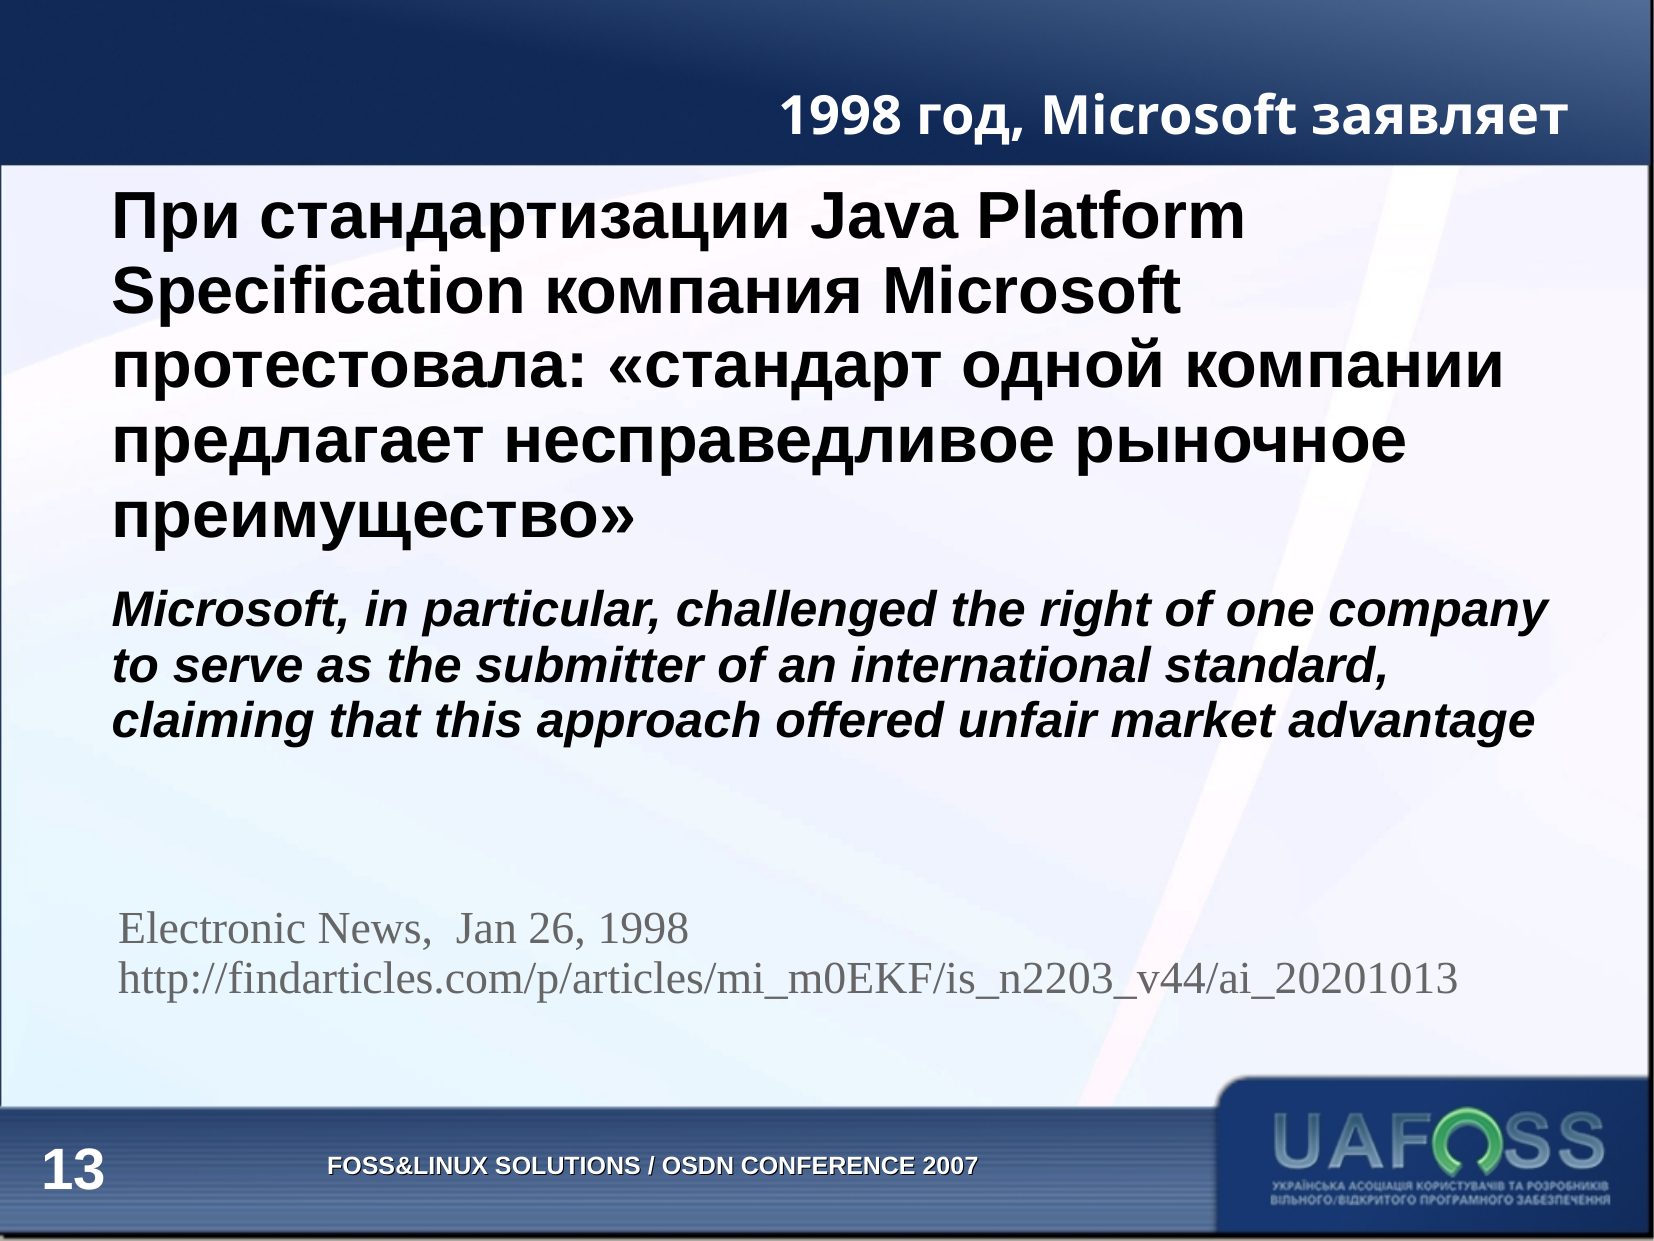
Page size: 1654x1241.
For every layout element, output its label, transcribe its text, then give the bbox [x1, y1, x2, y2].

text_box Electronic News, Jan 26, 1998 http://findarticles.com/p/articles/mi_m0EKF/is_n2203_v44/ai_20201013 [118, 902, 1459, 1004]
text_box 1 [29, 1136, 292, 1202]
picture [0, 0, 1654, 1241]
list При стандартизации Java Platform Specification компания Microsoft протестовала: «стандарт одной компании предлагает несправедливое рыночное преимущество» Microsoft, in particular, challenged the right of one company to serve as the submitter of an international standard, claiming that this approach offered unfair market advantage [40, 177, 1577, 853]
title 1998 год, Microsoft заявляет [82, 49, 1571, 177]
text_box FOSS&LINUX SOLUTIONS / OSDN CONFERENCE 2007 [327, 1151, 1063, 1180]
